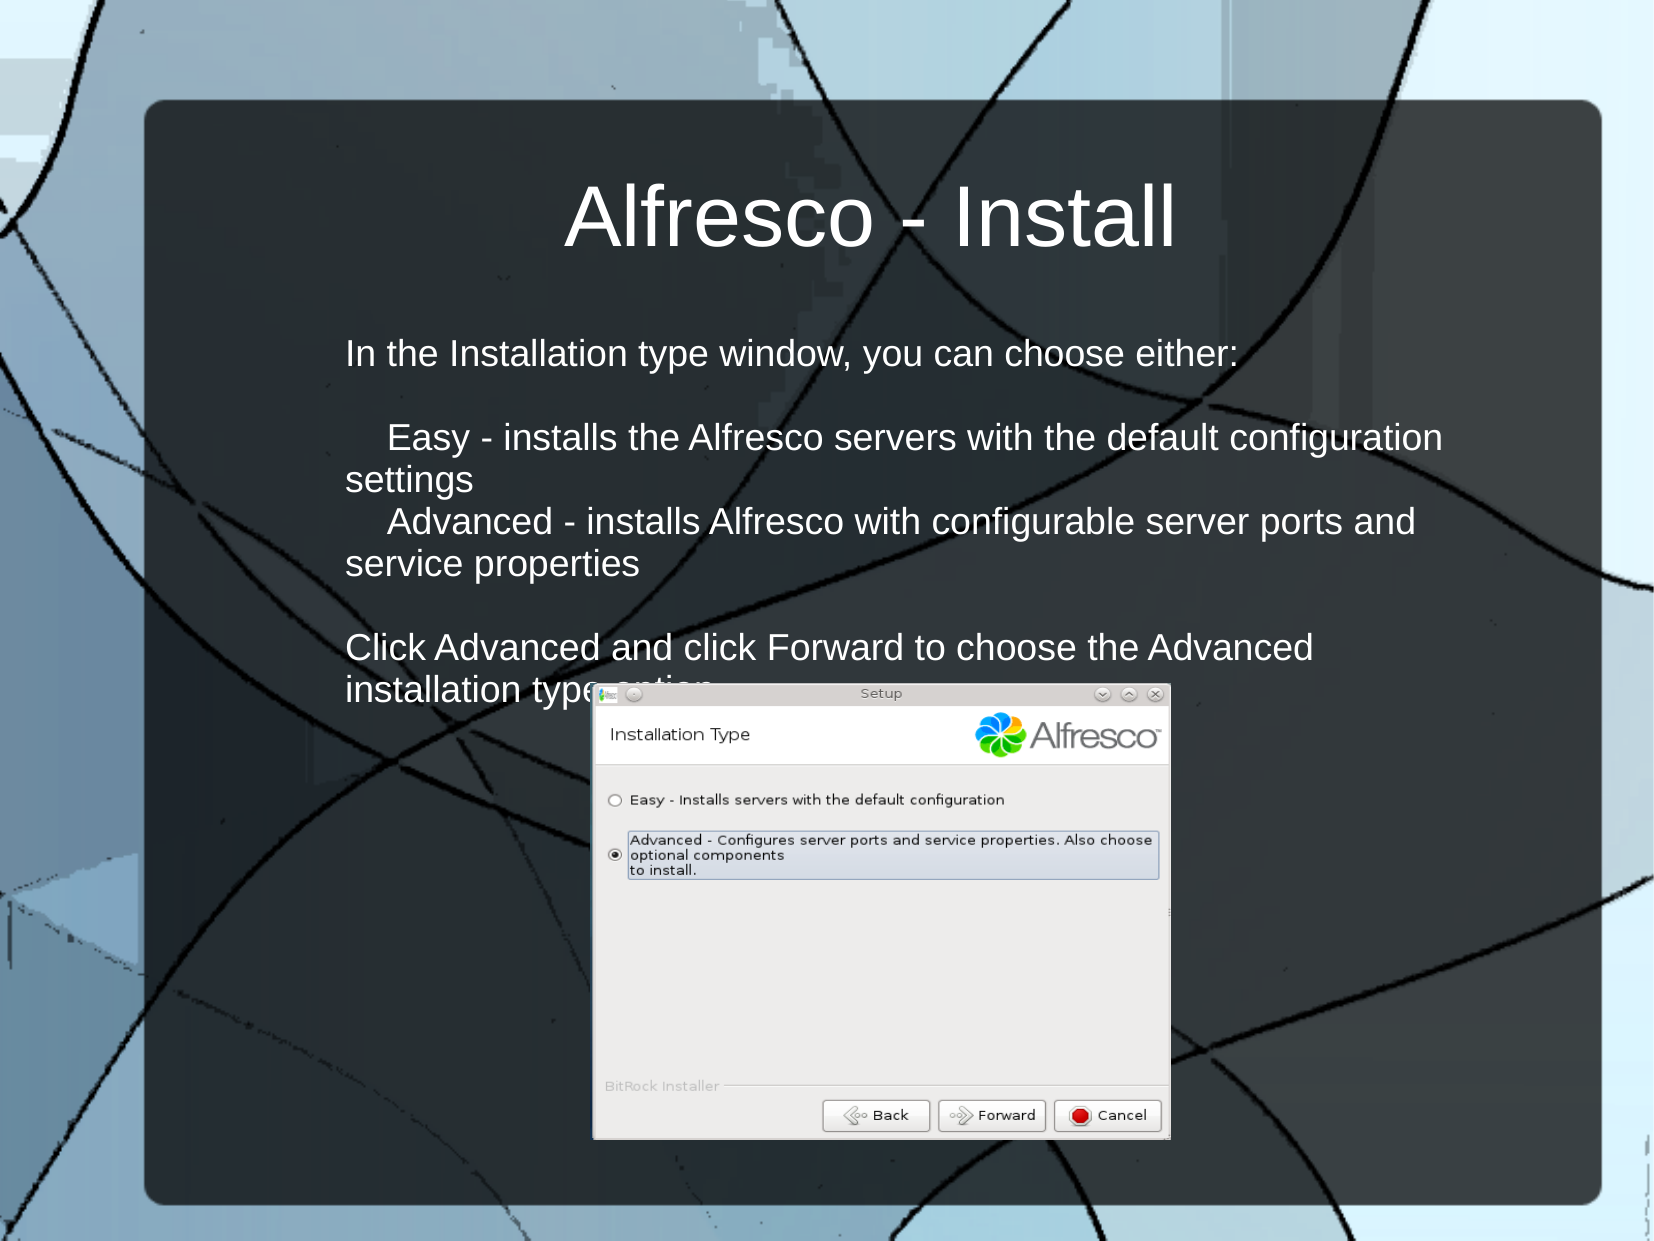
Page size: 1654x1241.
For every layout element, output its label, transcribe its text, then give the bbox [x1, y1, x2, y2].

text_box In the Installation type window, you can choose either: Easy - installs the Alfresco servers with the default configuration settings Advanced - installs Alfresco with configurable server ports and service properties Click Advanced and click Forward to choose the Advanced installation type option. [330, 325, 1516, 719]
title Alfresco - Install [159, 108, 1583, 325]
picture [0, 0, 1654, 1241]
